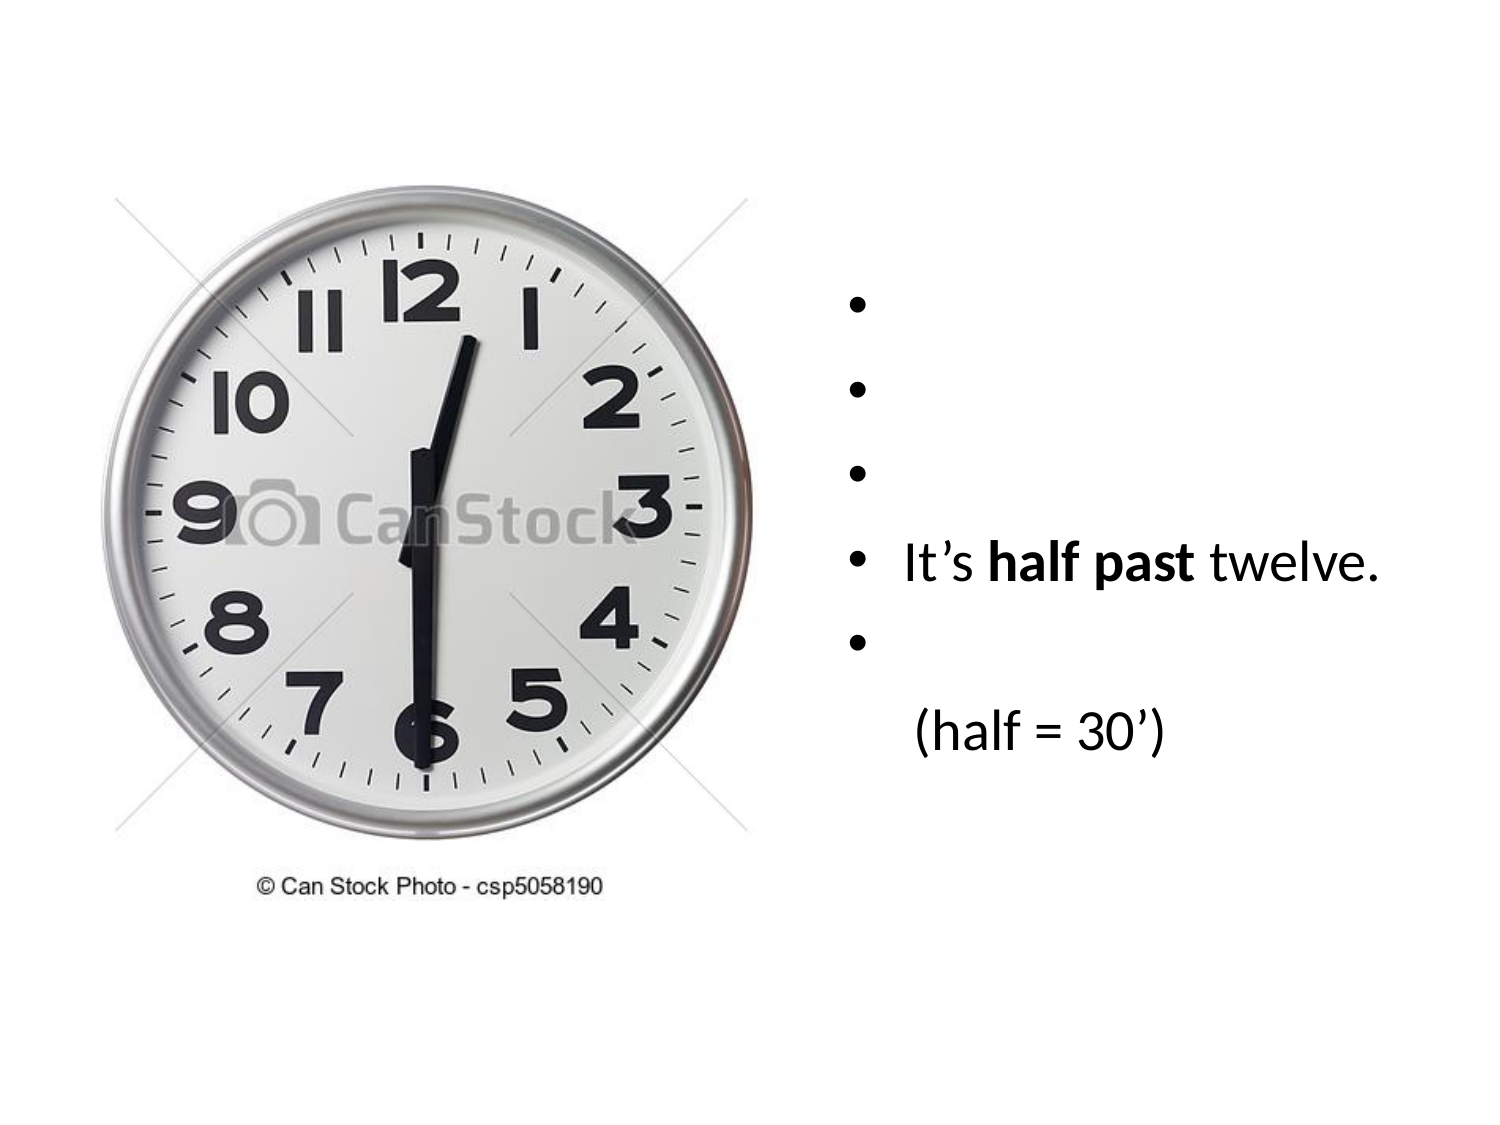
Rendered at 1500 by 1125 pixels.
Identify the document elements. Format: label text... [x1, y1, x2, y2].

picture [76, 159, 786, 901]
list It’s half past twelve. (half = 30’) [832, 262, 1426, 1005]
